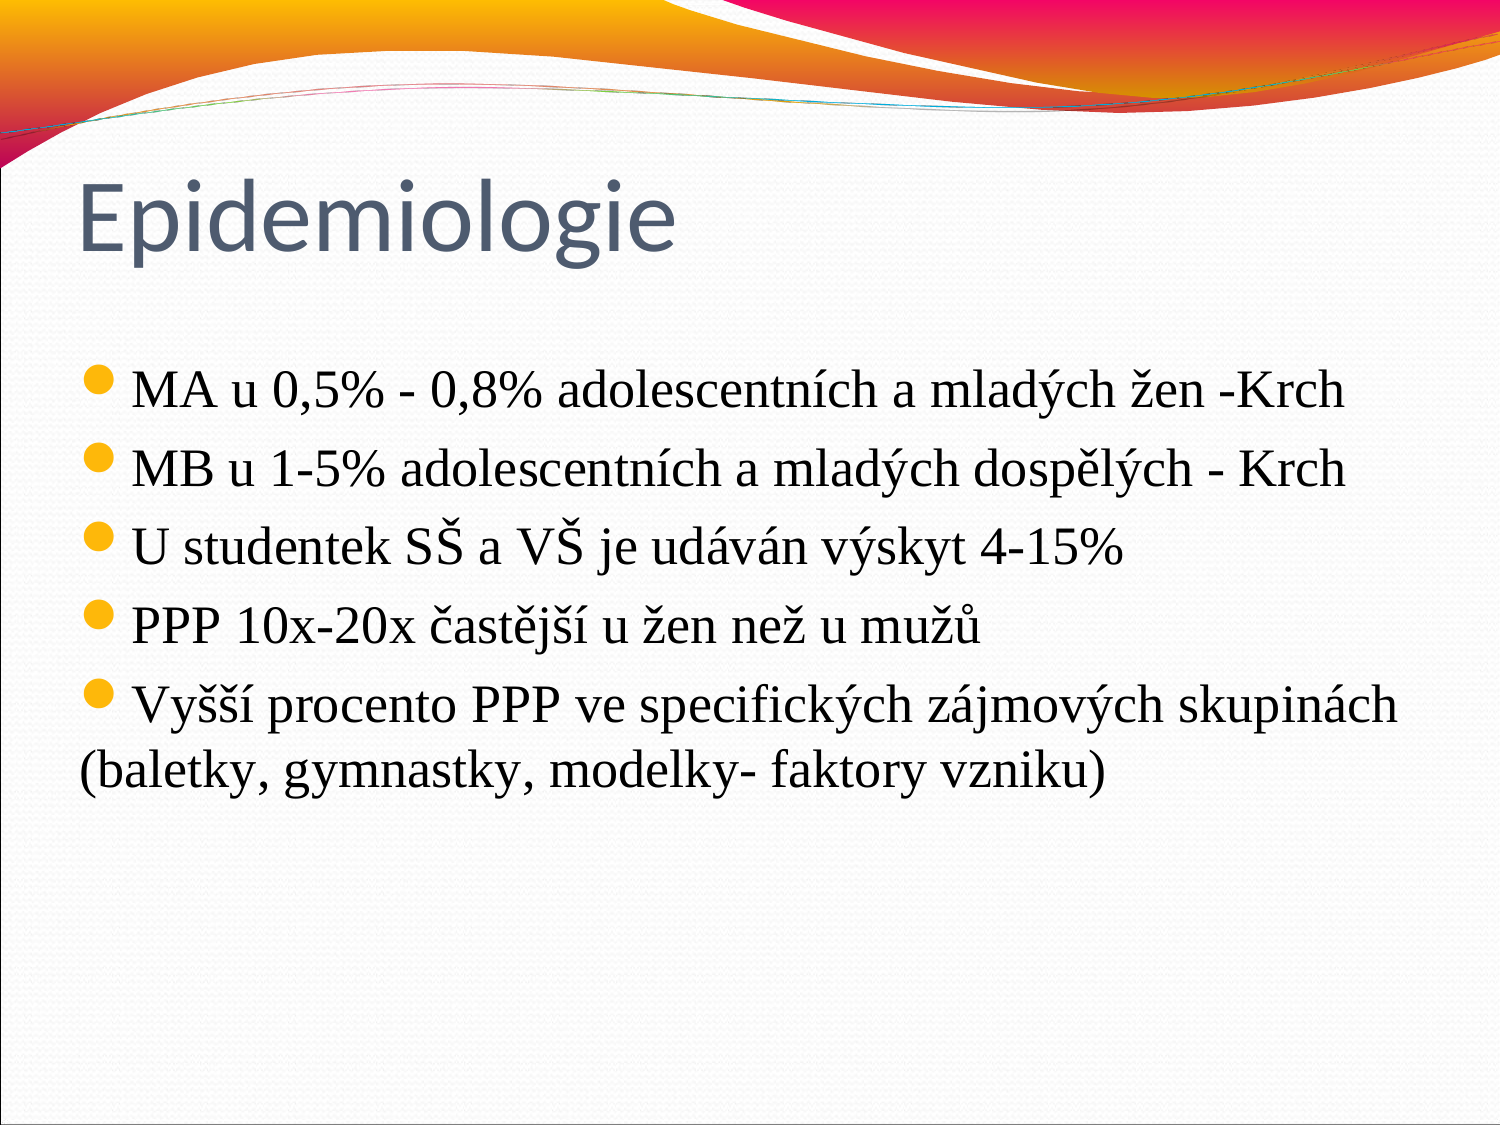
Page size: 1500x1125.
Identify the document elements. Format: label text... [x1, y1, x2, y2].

title Epidemiologie [76, 137, 1427, 398]
list MA u 0,5% - 0,8% adolescentních a mladých žen -Krch MB u 1-5% adolescentních a mladých dospělých - Krch U studentek SŠ a VŠ je udáván výskyt 4-15% PPP 10x-20x častější u žen než u mužů Vyšší procento PPP ve specifických zájmových skupinách (baletky, gymnastky, modelky- faktory vzniku) [64, 267, 1415, 1125]
